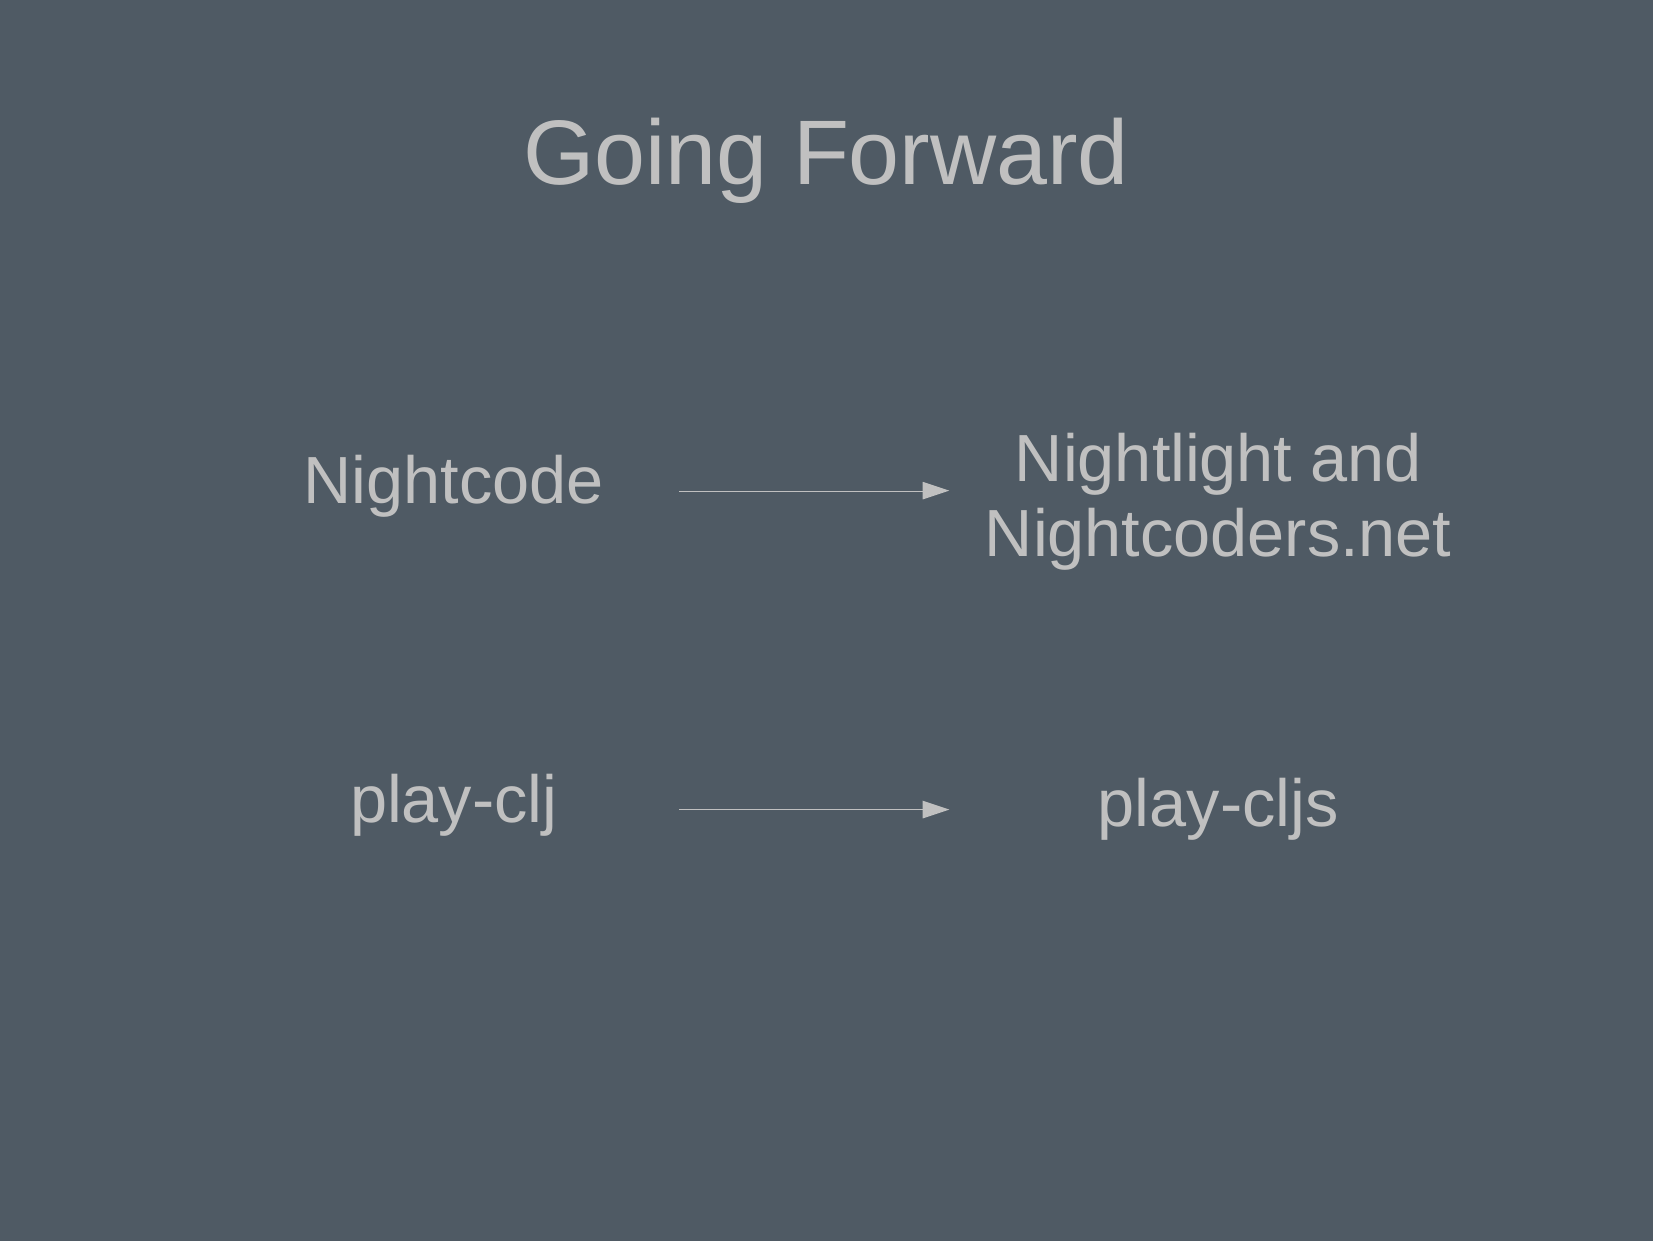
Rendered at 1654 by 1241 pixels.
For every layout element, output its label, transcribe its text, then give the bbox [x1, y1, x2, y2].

text_box play-clj [82, 664, 825, 935]
text_box play-cljs [847, 660, 1590, 946]
title Going Forward [82, 49, 1571, 257]
text_box Nightlight and Nightcoders.net [847, 353, 1590, 639]
subtitle Nightcode [82, 345, 825, 616]
